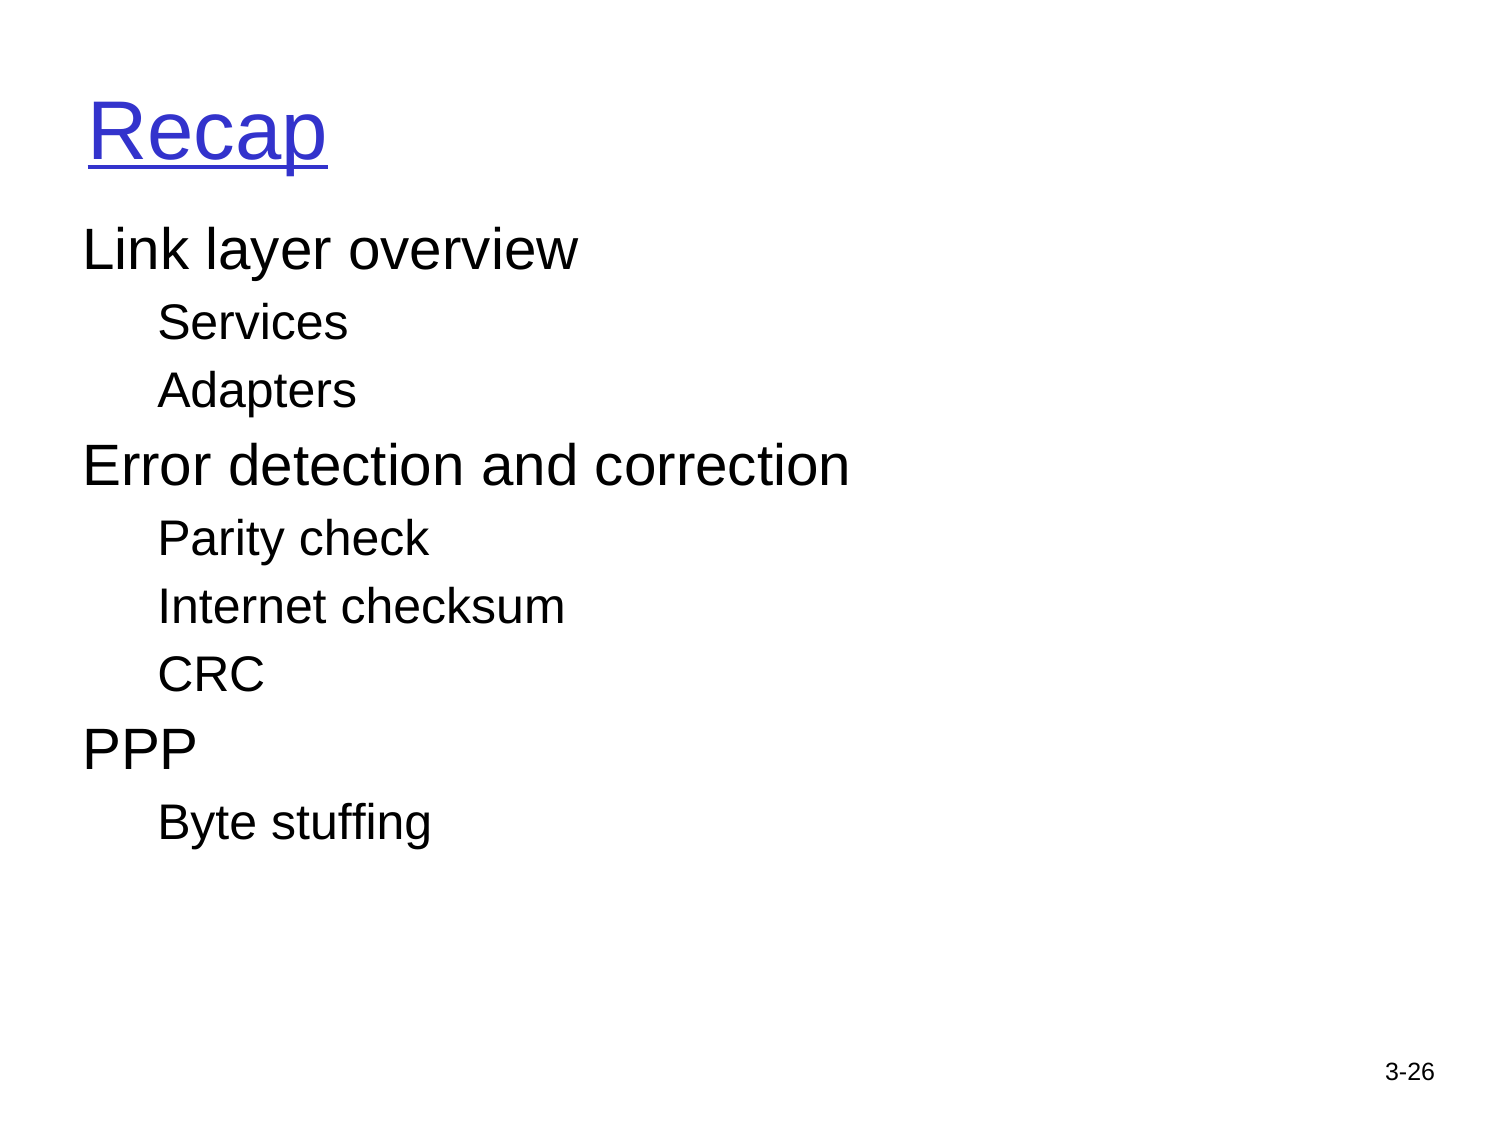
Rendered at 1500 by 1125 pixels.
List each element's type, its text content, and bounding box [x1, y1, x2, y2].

list Link layer overview Services Adapters Error detection and correction Parity check Internet checksum CRC PPP Byte stuffing [82, 216, 1431, 980]
title Recap [87, 23, 1363, 216]
